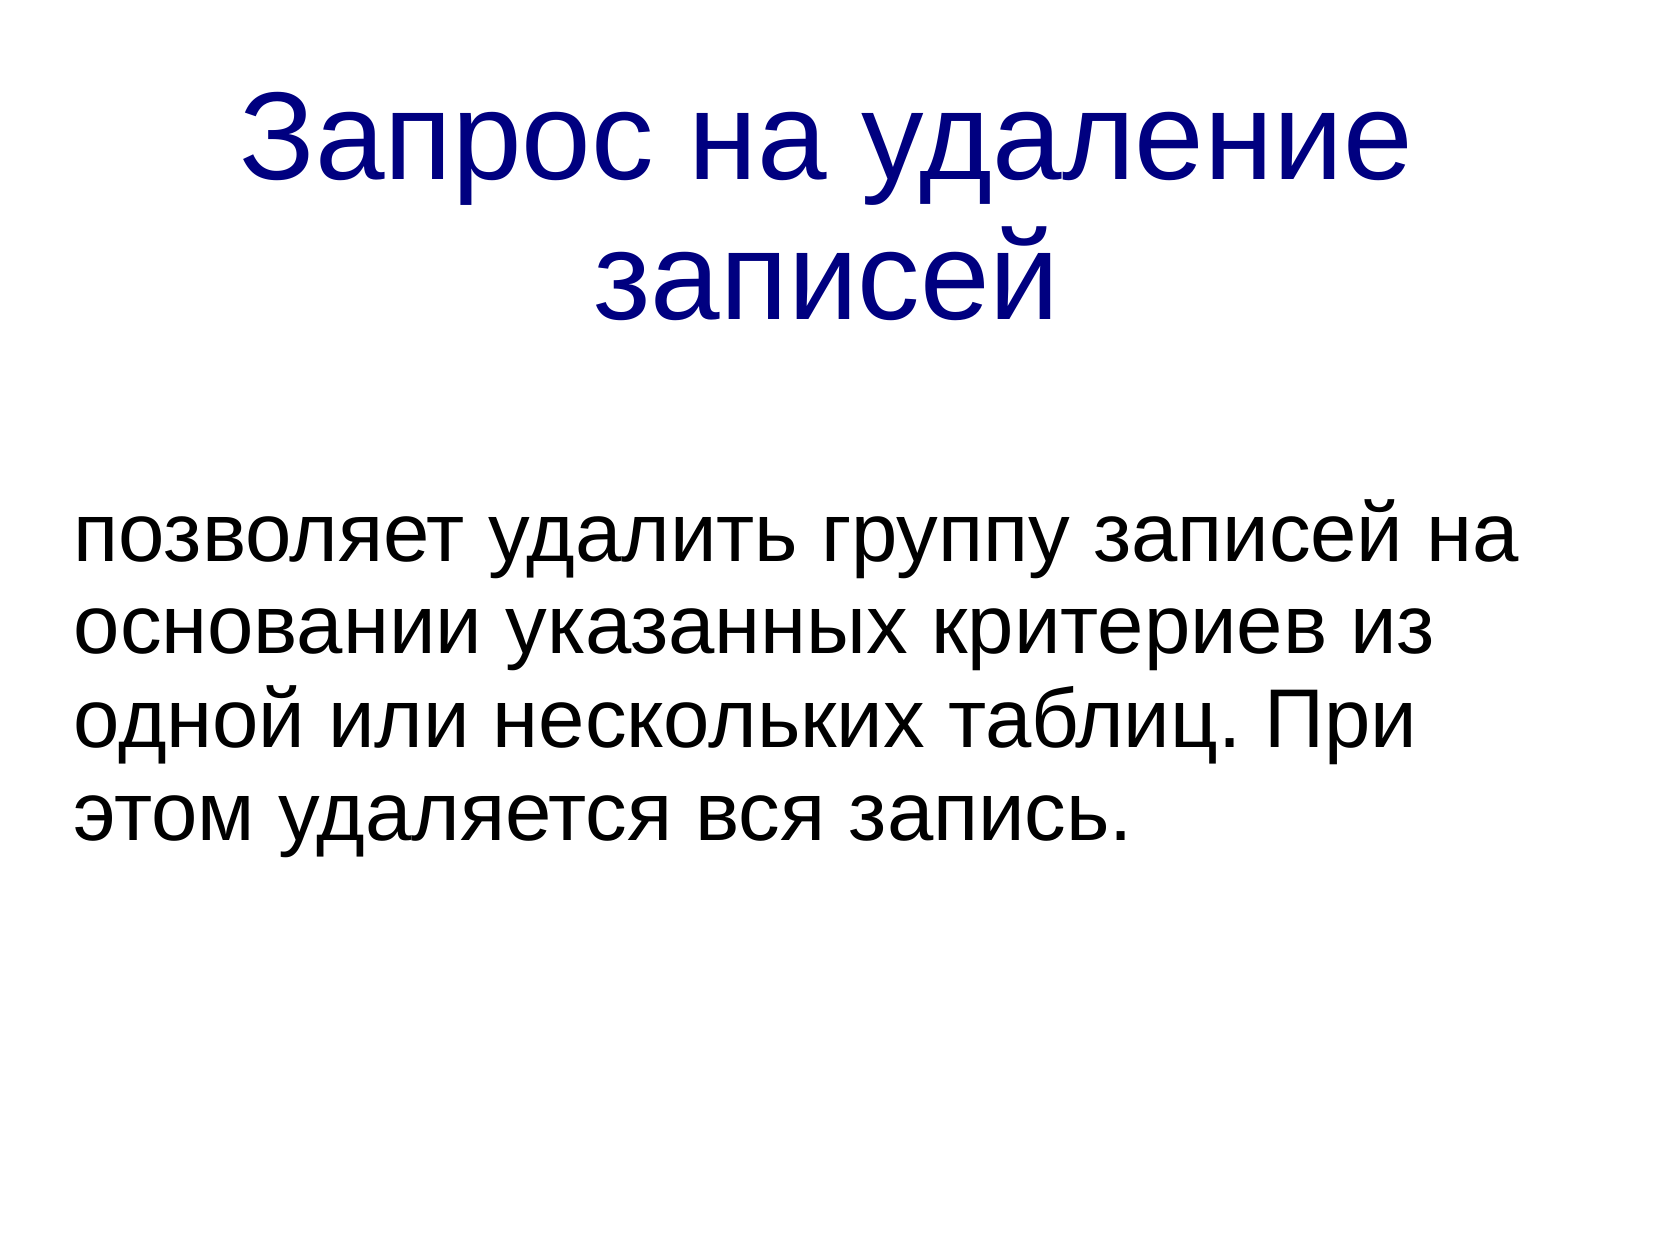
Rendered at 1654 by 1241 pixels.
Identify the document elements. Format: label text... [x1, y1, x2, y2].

text_box Запрос на удаление записей позволяет удалить группу записей на основании указанных критериев из одной или нескольких таблиц. При этом удаляется вся запись. [59, 59, 1595, 1052]
